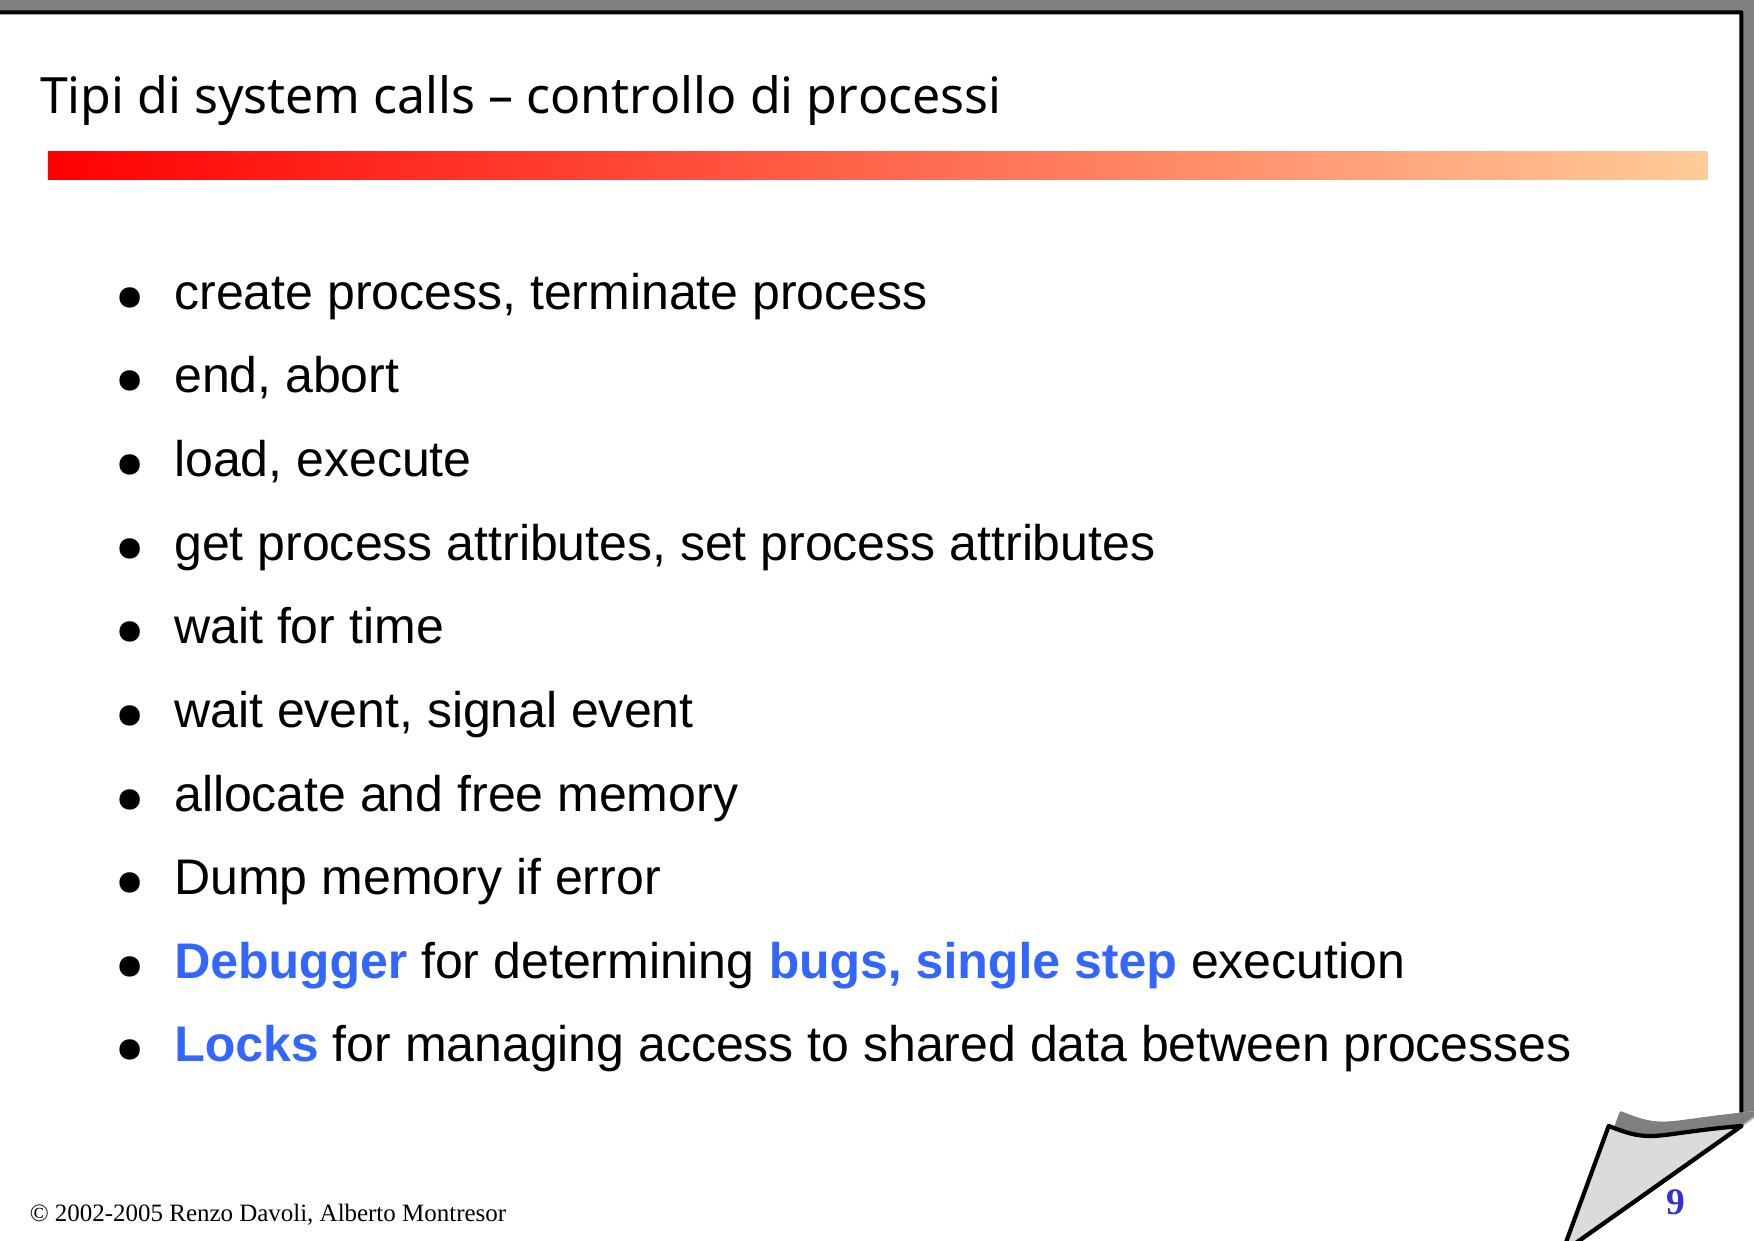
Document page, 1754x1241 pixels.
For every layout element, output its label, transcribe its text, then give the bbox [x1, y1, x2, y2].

title Tipi di system calls – controllo di processi [40, 49, 1714, 144]
text_box l create process, terminate process l end, abort l load, execute l get process attributes, set process attributes l wait for time l wait event, signal event l allocate and free memory l Dump memory if error l Debugger for determining bugs, single step execution l Locks for managing access to shared data between processes [118, 236, 1625, 1166]
